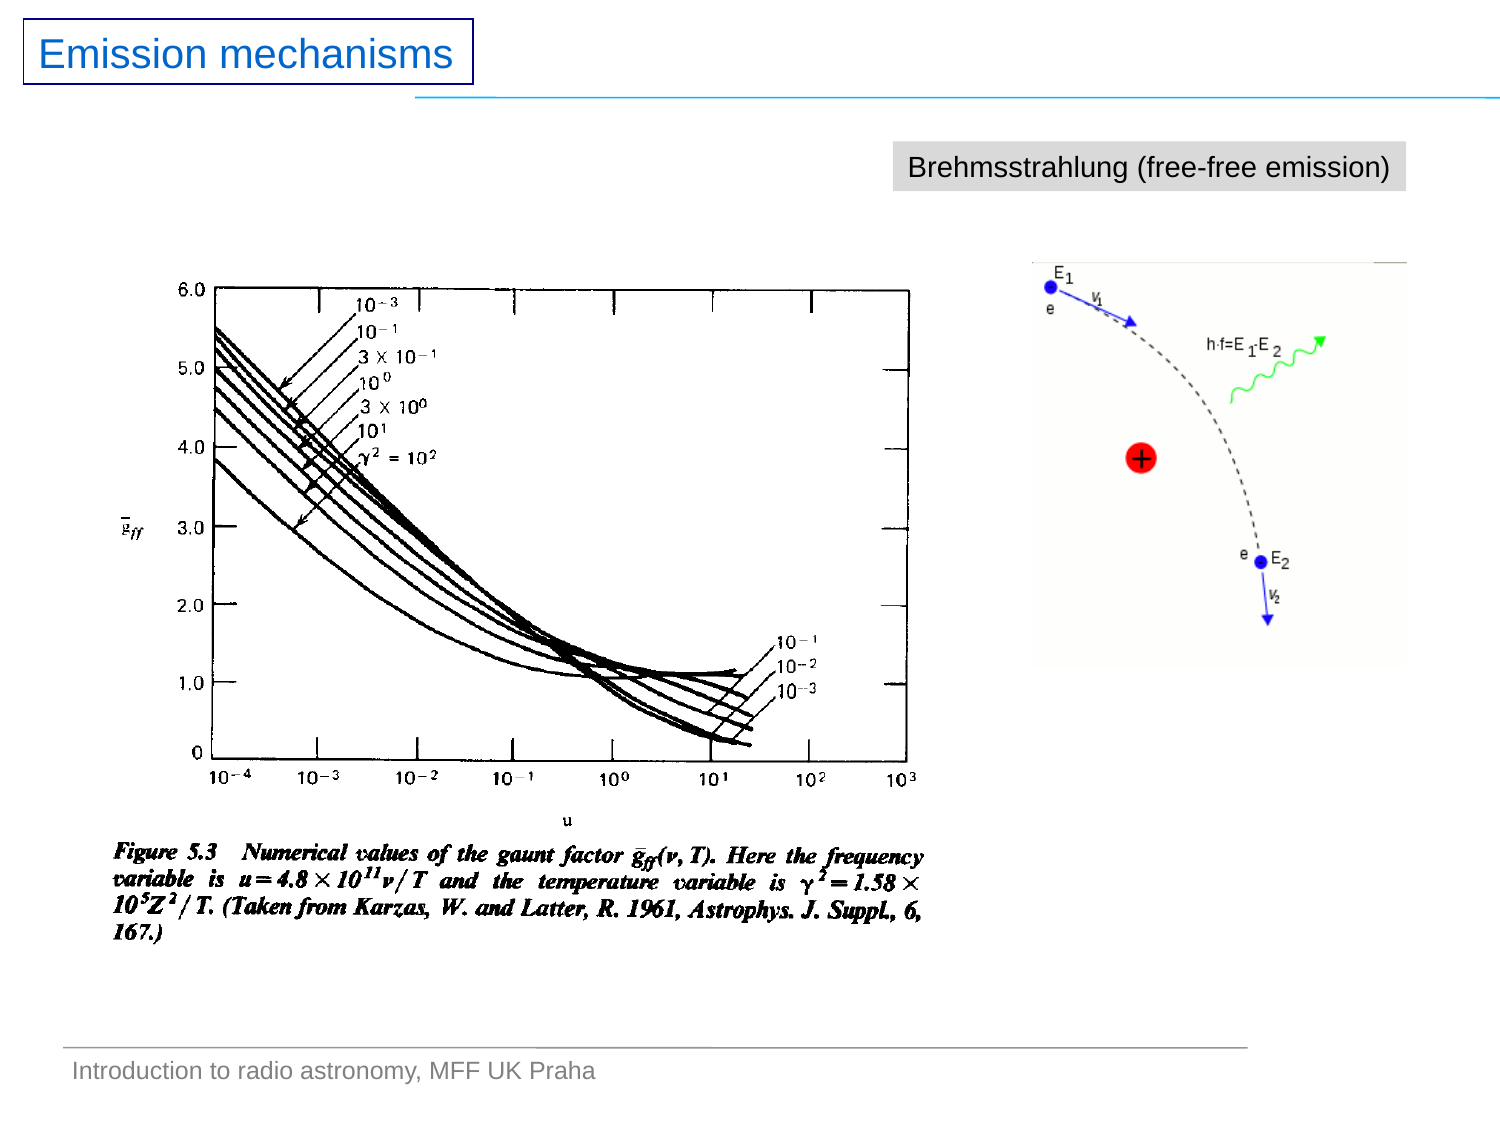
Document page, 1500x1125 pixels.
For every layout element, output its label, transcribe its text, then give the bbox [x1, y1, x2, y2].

text_box Emission mechanisms [23, 18, 473, 85]
text_box Brehmsstrahlung (free-free emission) [892, 141, 1407, 192]
picture [64, 251, 941, 971]
picture [1032, 262, 1407, 667]
